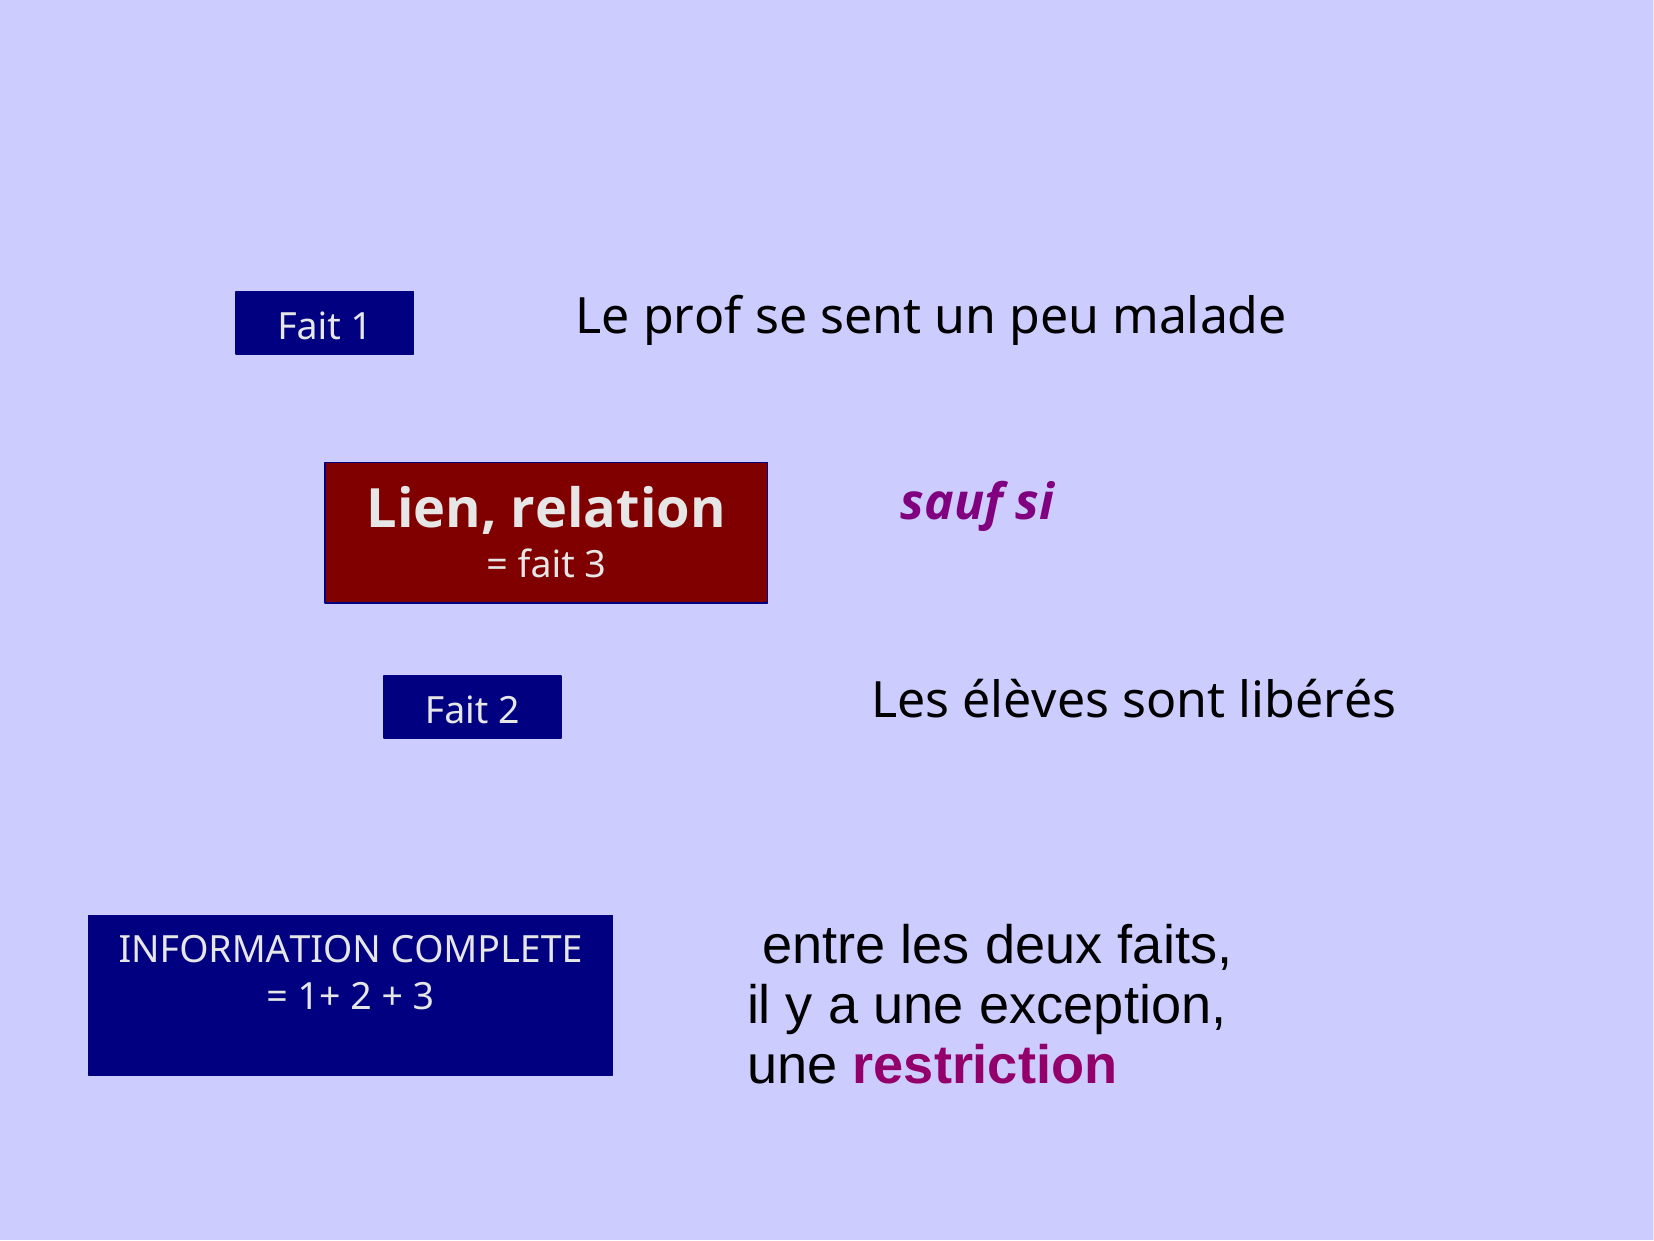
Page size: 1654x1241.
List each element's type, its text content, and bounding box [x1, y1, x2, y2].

text_box Les élèves sont libérés [856, 649, 1477, 735]
text_box sauf si [885, 464, 1506, 537]
text_box entre les deux faits, il y a une exception, une restriction [732, 903, 1441, 1102]
text_box Lien, relation = fait 3 [324, 462, 768, 603]
text_box Le prof se sent un peu malade [560, 265, 1406, 384]
text_box Fait 1 [236, 292, 414, 355]
text_box Fait 2 [383, 676, 561, 739]
text_box INFORMATION COMPLETE = 1+ 2 + 3 [88, 915, 613, 1075]
